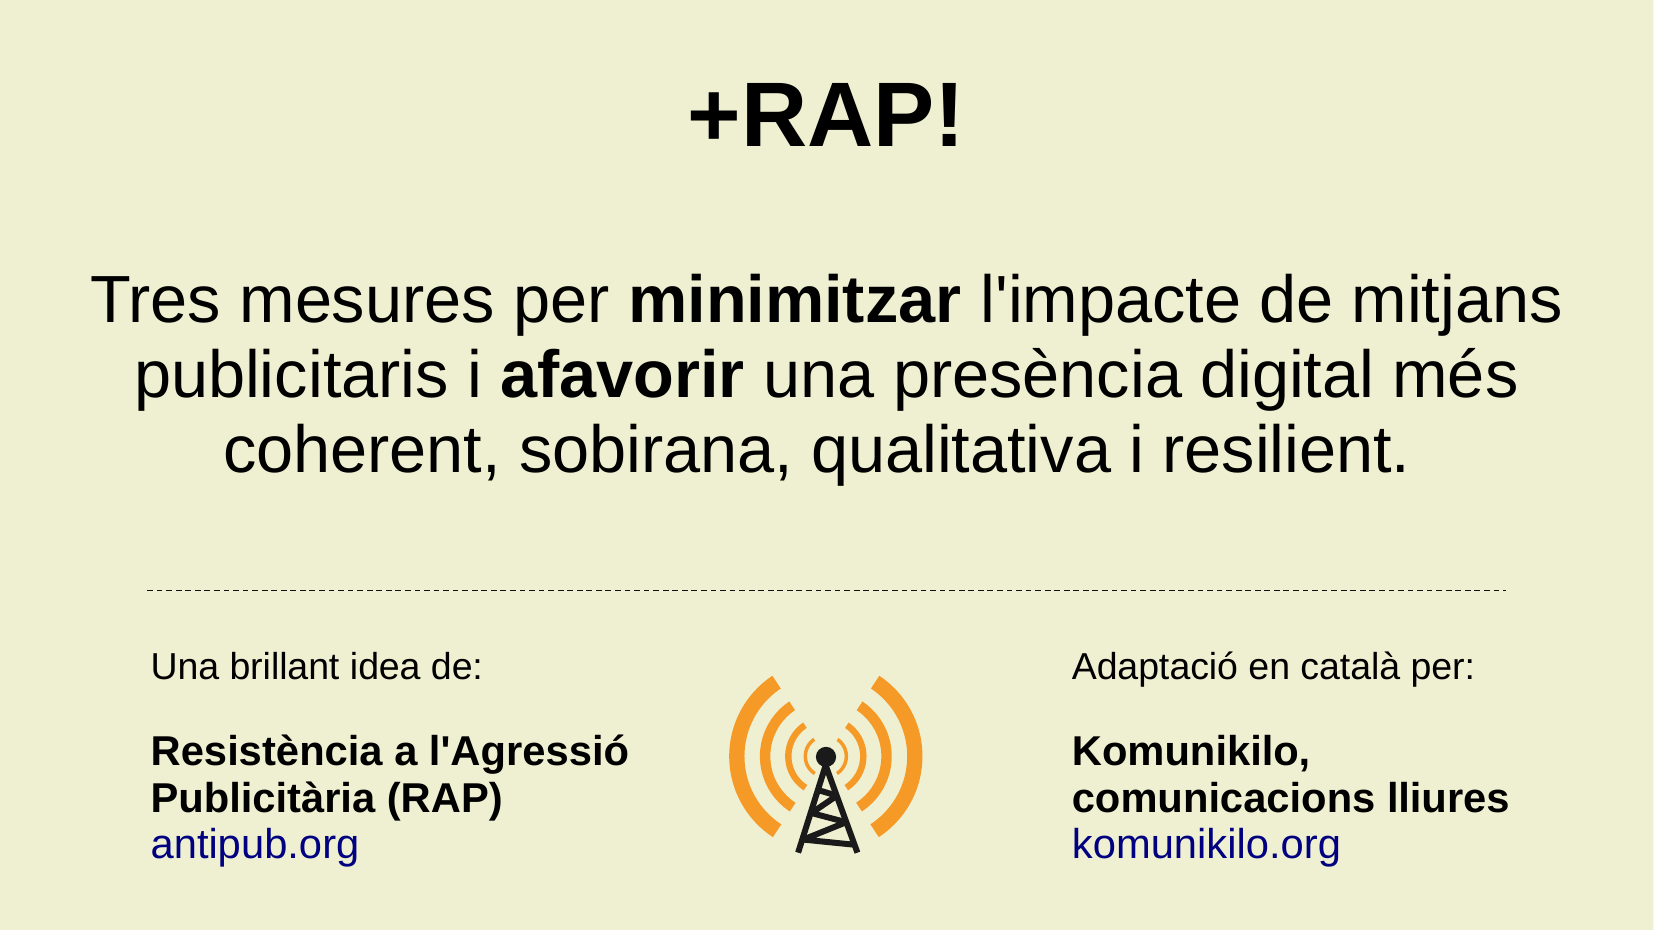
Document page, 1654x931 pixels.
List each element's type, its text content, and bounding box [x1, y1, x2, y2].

text_box Adaptació en català per: [1057, 637, 1518, 697]
text_box Komunikilo, comunicacions lliures komunikilo.org [1057, 720, 1530, 875]
title +RAP! [82, 37, 1571, 193]
subtitle Tres mesures per minimitzar l'impacte de mitjans publicitaris i afavorir una presència digital més coherent, sobirana, qualitativa i resilient. [82, 247, 1571, 502]
text_box Resistència a l'Agressió Publicitària (RAP) antipub.org [135, 720, 650, 922]
picture [708, 639, 943, 875]
text_box Una brillant idea de: [135, 637, 550, 695]
